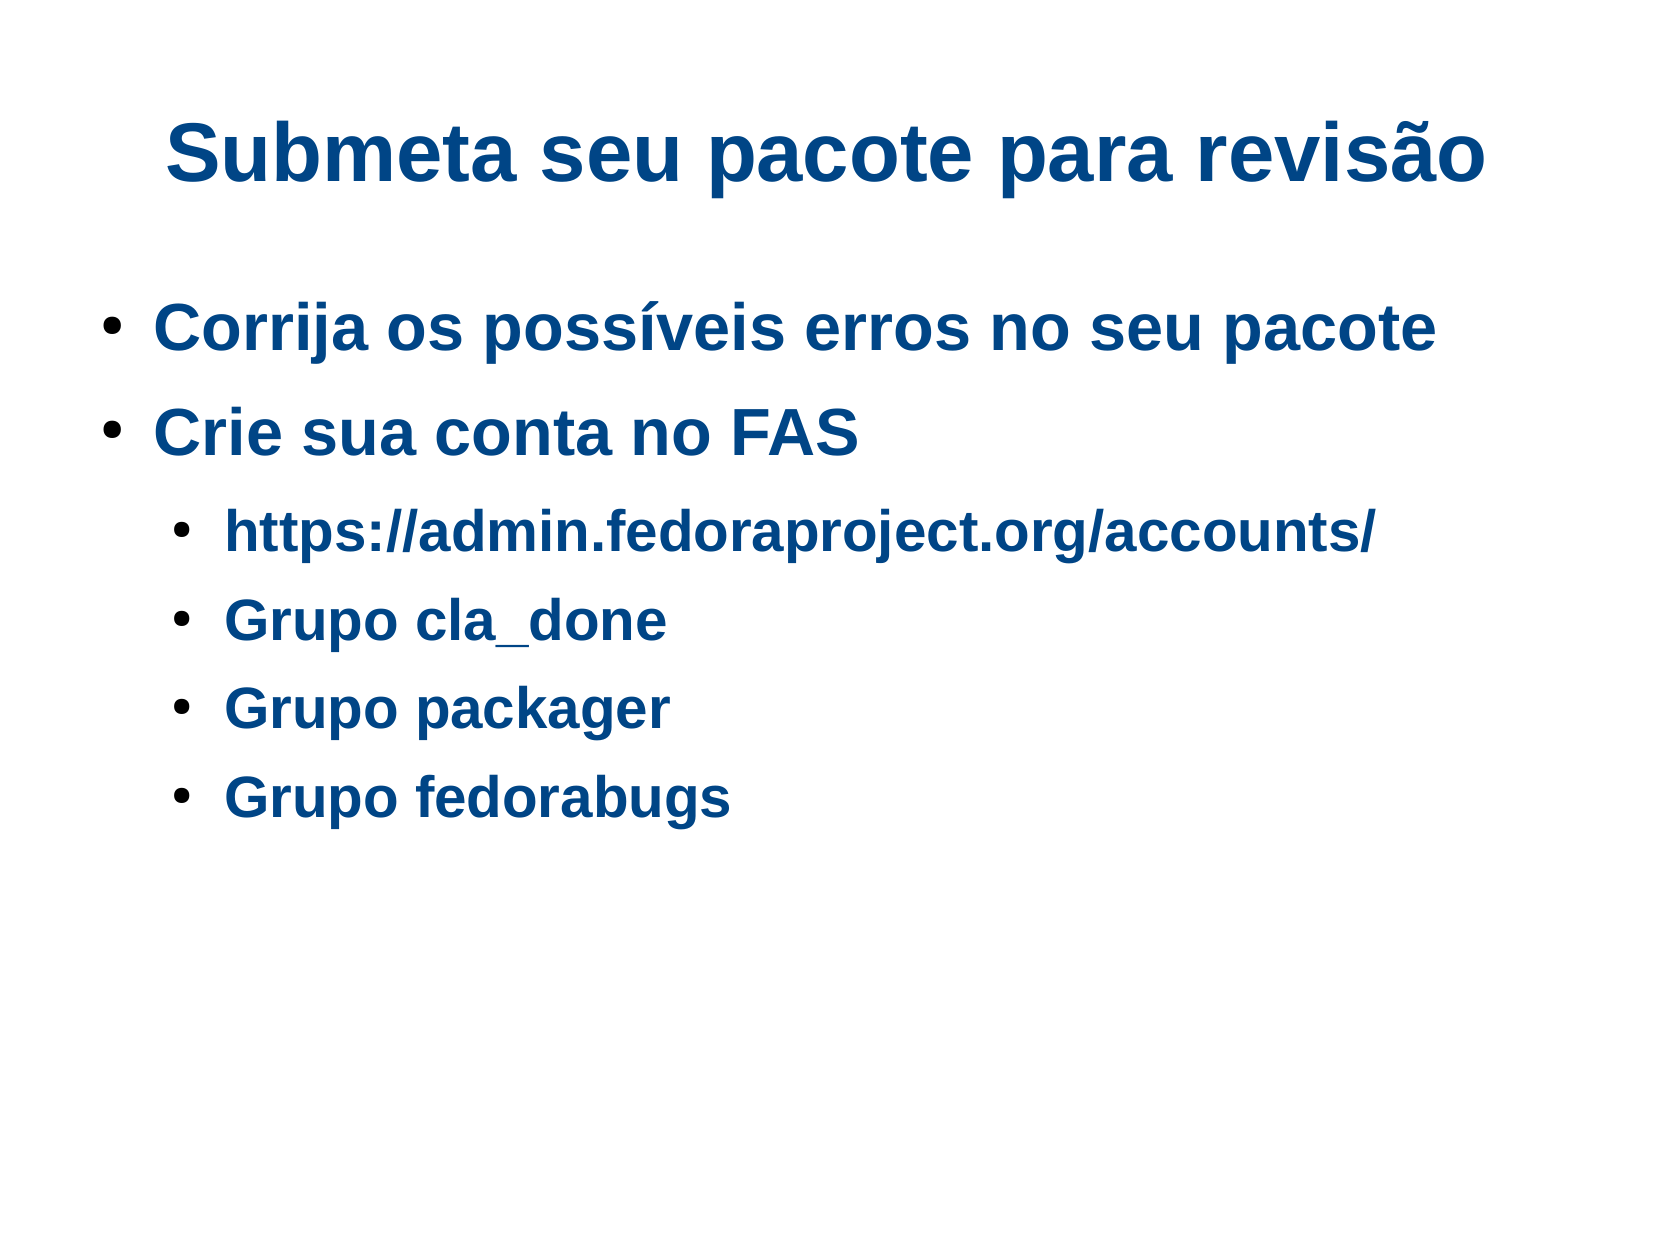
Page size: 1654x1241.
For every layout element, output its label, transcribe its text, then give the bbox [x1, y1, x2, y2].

list Corrija os possíveis erros no seu pacote Crie sua conta no FAS https://admin.fedoraproject.org/accounts/ Grupo cla_done Grupo packager Grupo fedorabugs [82, 290, 1571, 1094]
title Submeta seu pacote para revisão [82, 56, 1571, 250]
